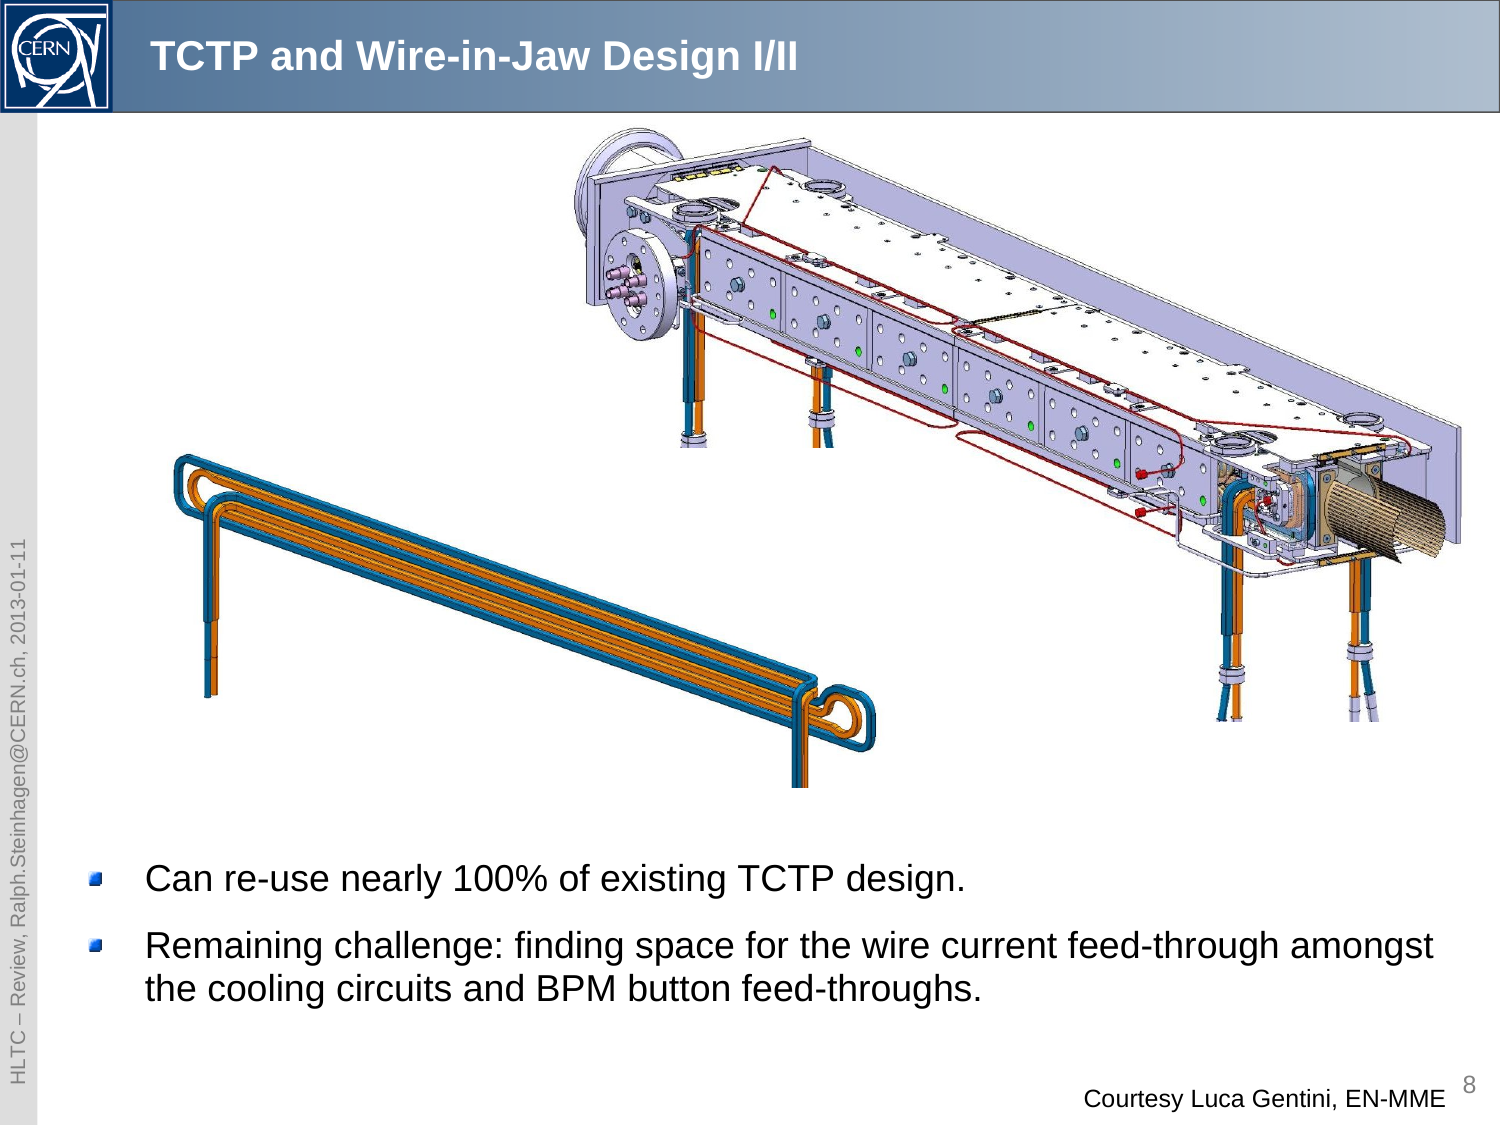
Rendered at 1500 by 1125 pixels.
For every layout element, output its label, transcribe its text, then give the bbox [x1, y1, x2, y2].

text_box Courtesy Luca Gentini, EN-MME [1068, 1077, 1462, 1121]
list Can re-use nearly 100% of existing TCTP design. Remaining challenge: finding space for the wire current feed-through amongst the cooling circuits and BPM button feed-throughs. [88, 856, 1439, 1010]
picture [92, 118, 1492, 788]
title TCTP and Wire-in-Jaw Design I/II [150, 0, 1201, 113]
picture [0, 0, 113, 113]
